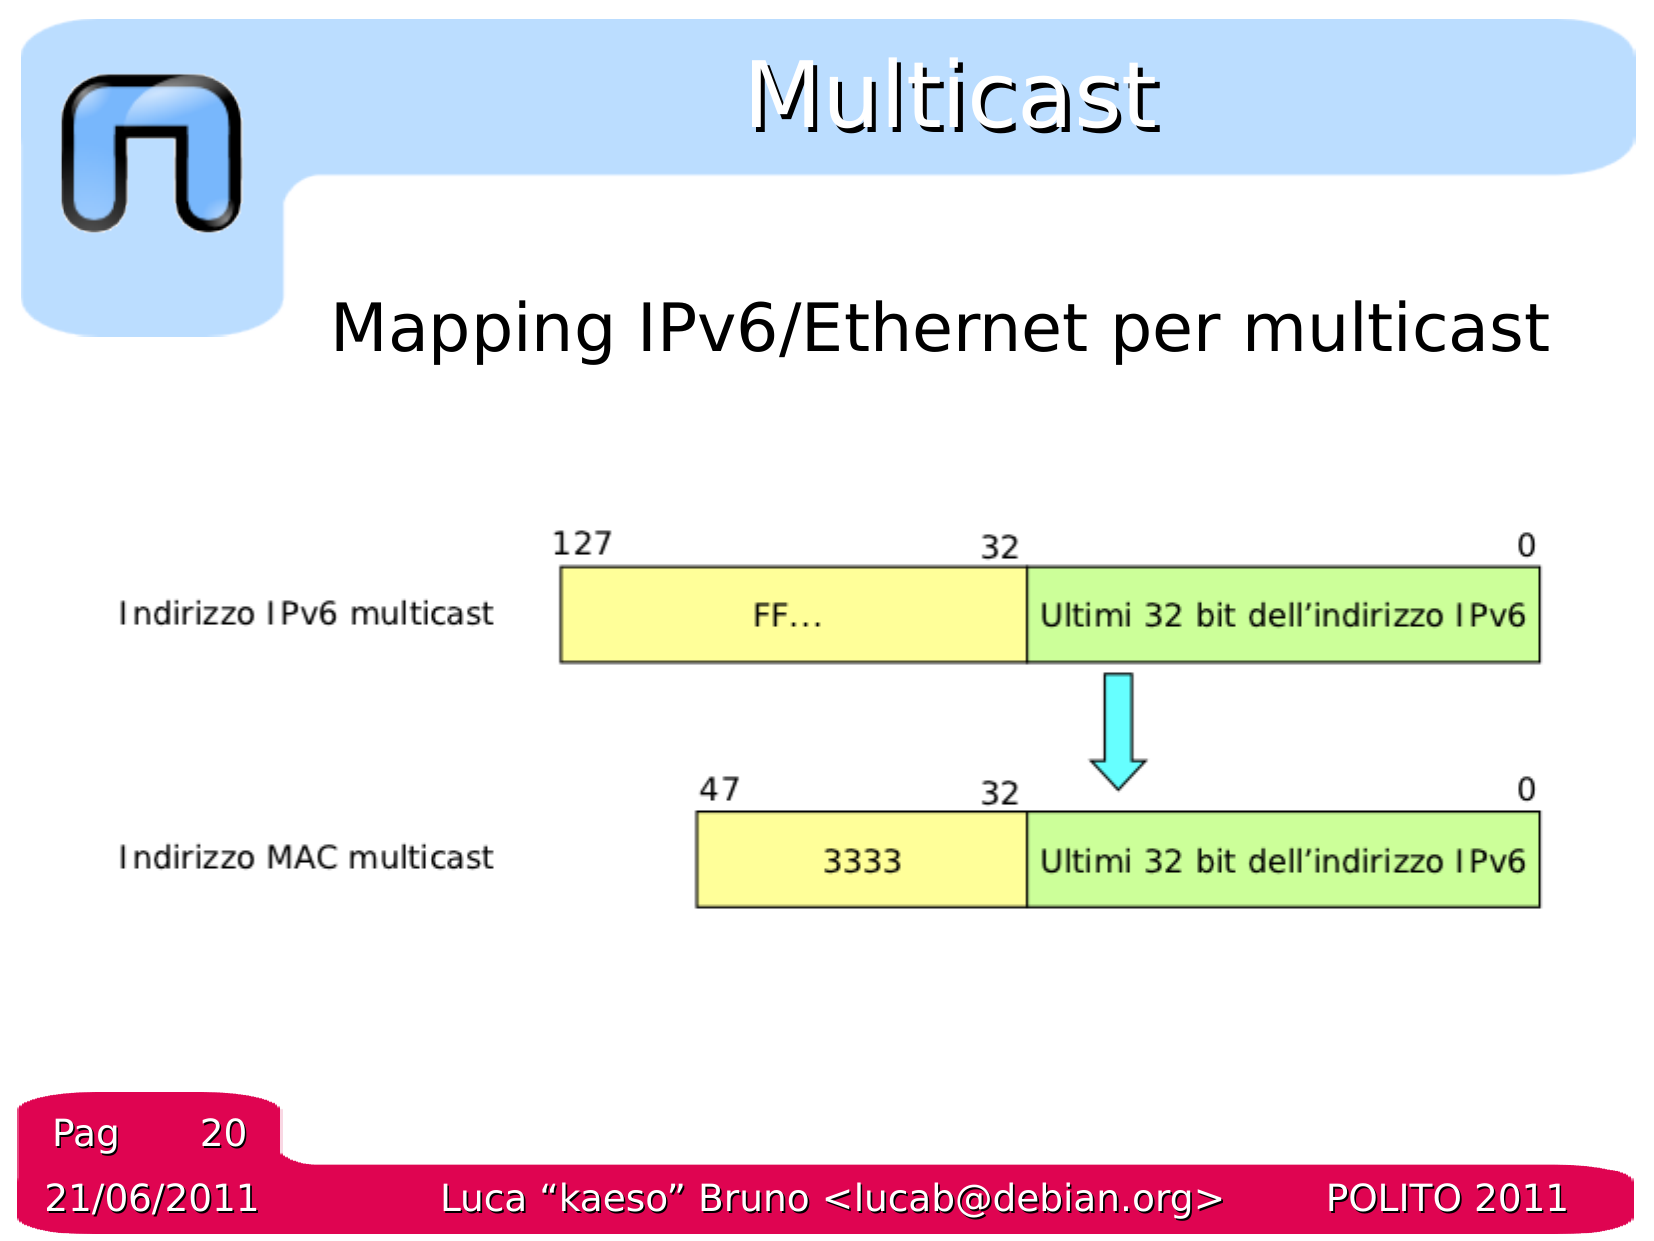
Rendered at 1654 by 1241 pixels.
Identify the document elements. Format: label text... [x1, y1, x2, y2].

picture [17, 1092, 1634, 1234]
text_box Pag <numero> [38, 1104, 424, 1178]
text_box 21/06/2011 [29, 1169, 284, 1241]
text_box Luca “kaeso” Bruno <lucab@debian.org> POLITO 2011 [425, 1169, 1585, 1241]
picture [69, 501, 1565, 933]
text_box Mapping IPv6/Ethernet per multicast [330, 253, 1595, 402]
picture [0, 19, 1636, 337]
title Multicast [265, 0, 1636, 193]
